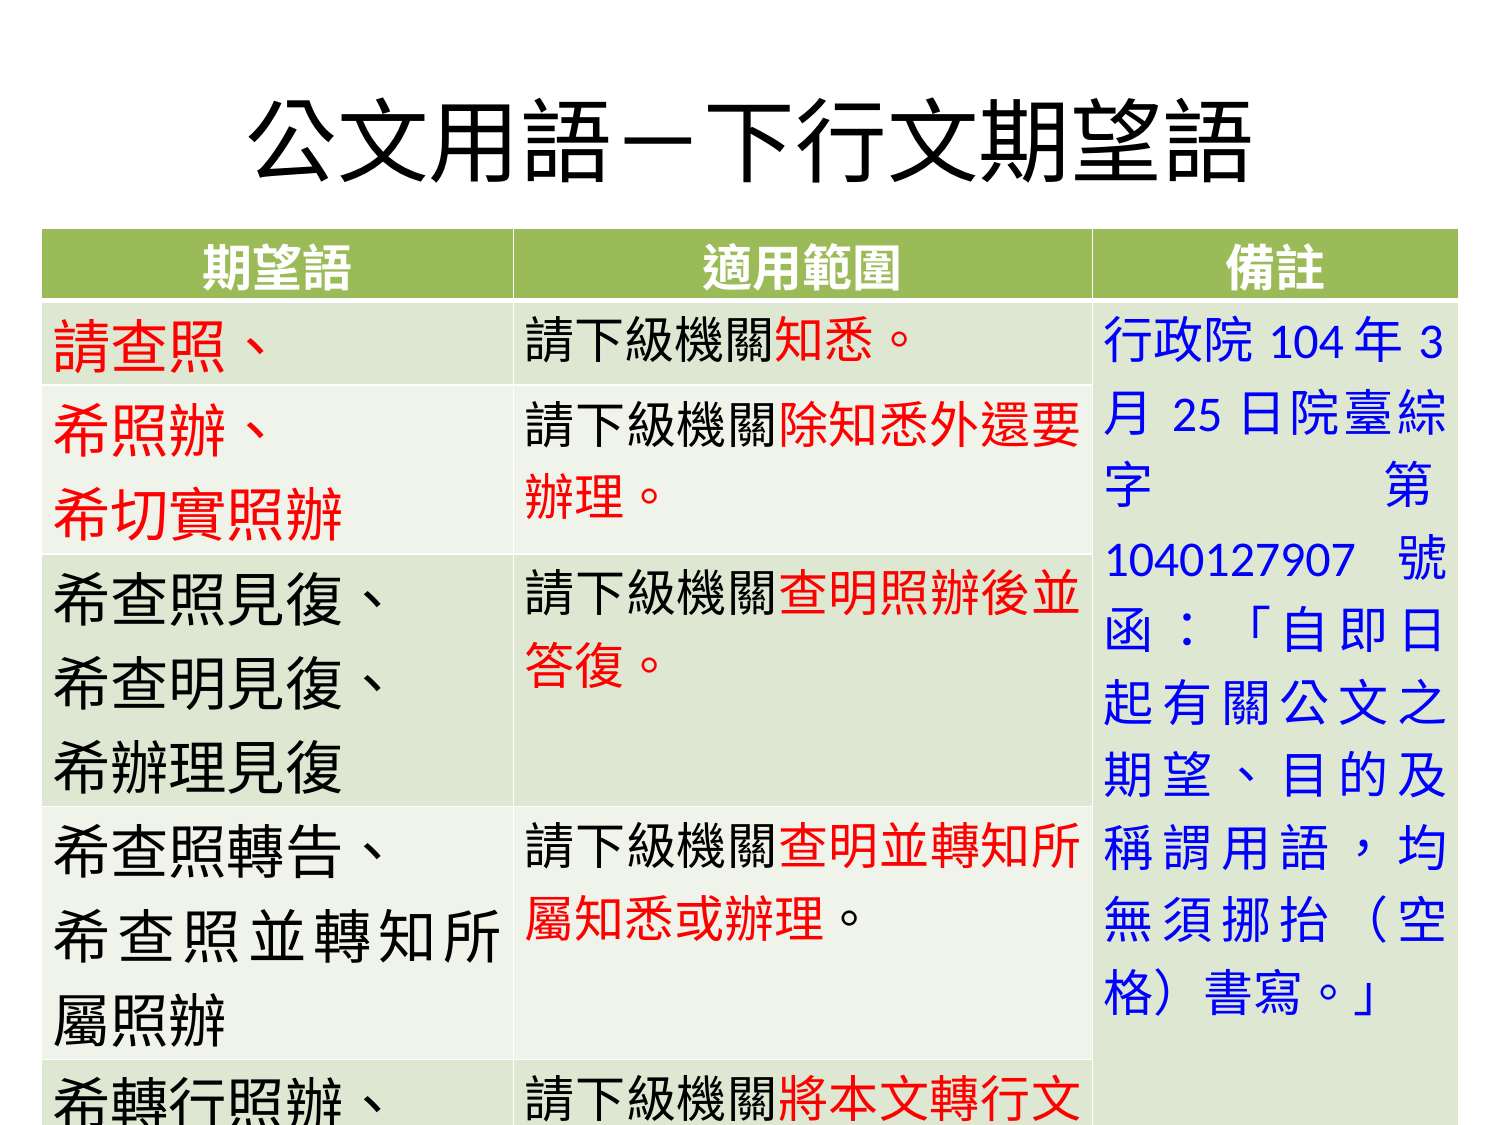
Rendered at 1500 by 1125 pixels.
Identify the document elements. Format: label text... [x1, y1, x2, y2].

table_cell 請下級機關查明並轉知所屬知悉或辦理。 [514, 807, 1092, 1059]
table_header 期望語 [42, 229, 513, 298]
table_cell 希查照見復、 希查明見復、 希辦理見復 [42, 555, 513, 806]
table_cell 希轉行照辦、 希轉知所屬照辦 [42, 1060, 513, 1125]
table_cell 請下級機關將本文轉行文所屬照案辦理。 [514, 1060, 1092, 1125]
table_cell 請下級機關知悉。 [514, 303, 1092, 384]
table_cell 希查照轉告、 希查照並轉知所屬照辦 [42, 807, 513, 1059]
table_cell 請下級機關除知悉外還要辦理。 [514, 386, 1092, 553]
table_cell 請下級機關查明照辦後並答復。 [514, 555, 1092, 806]
table_header 適用範圍 [514, 229, 1092, 298]
title 公文用語－下行文期望語 [75, 45, 1425, 227]
table_cell 請查照、 [42, 303, 513, 384]
table_cell 行政院104年3月25日院臺綜字第1040127907號函：「自即日起有關公文之期望、目的及稱謂用語，均無須挪抬（空格）書寫。」 [1093, 303, 1458, 1125]
table_header 備註 [1093, 229, 1458, 298]
table_cell 希照辦、 希切實照辦 [42, 386, 513, 553]
